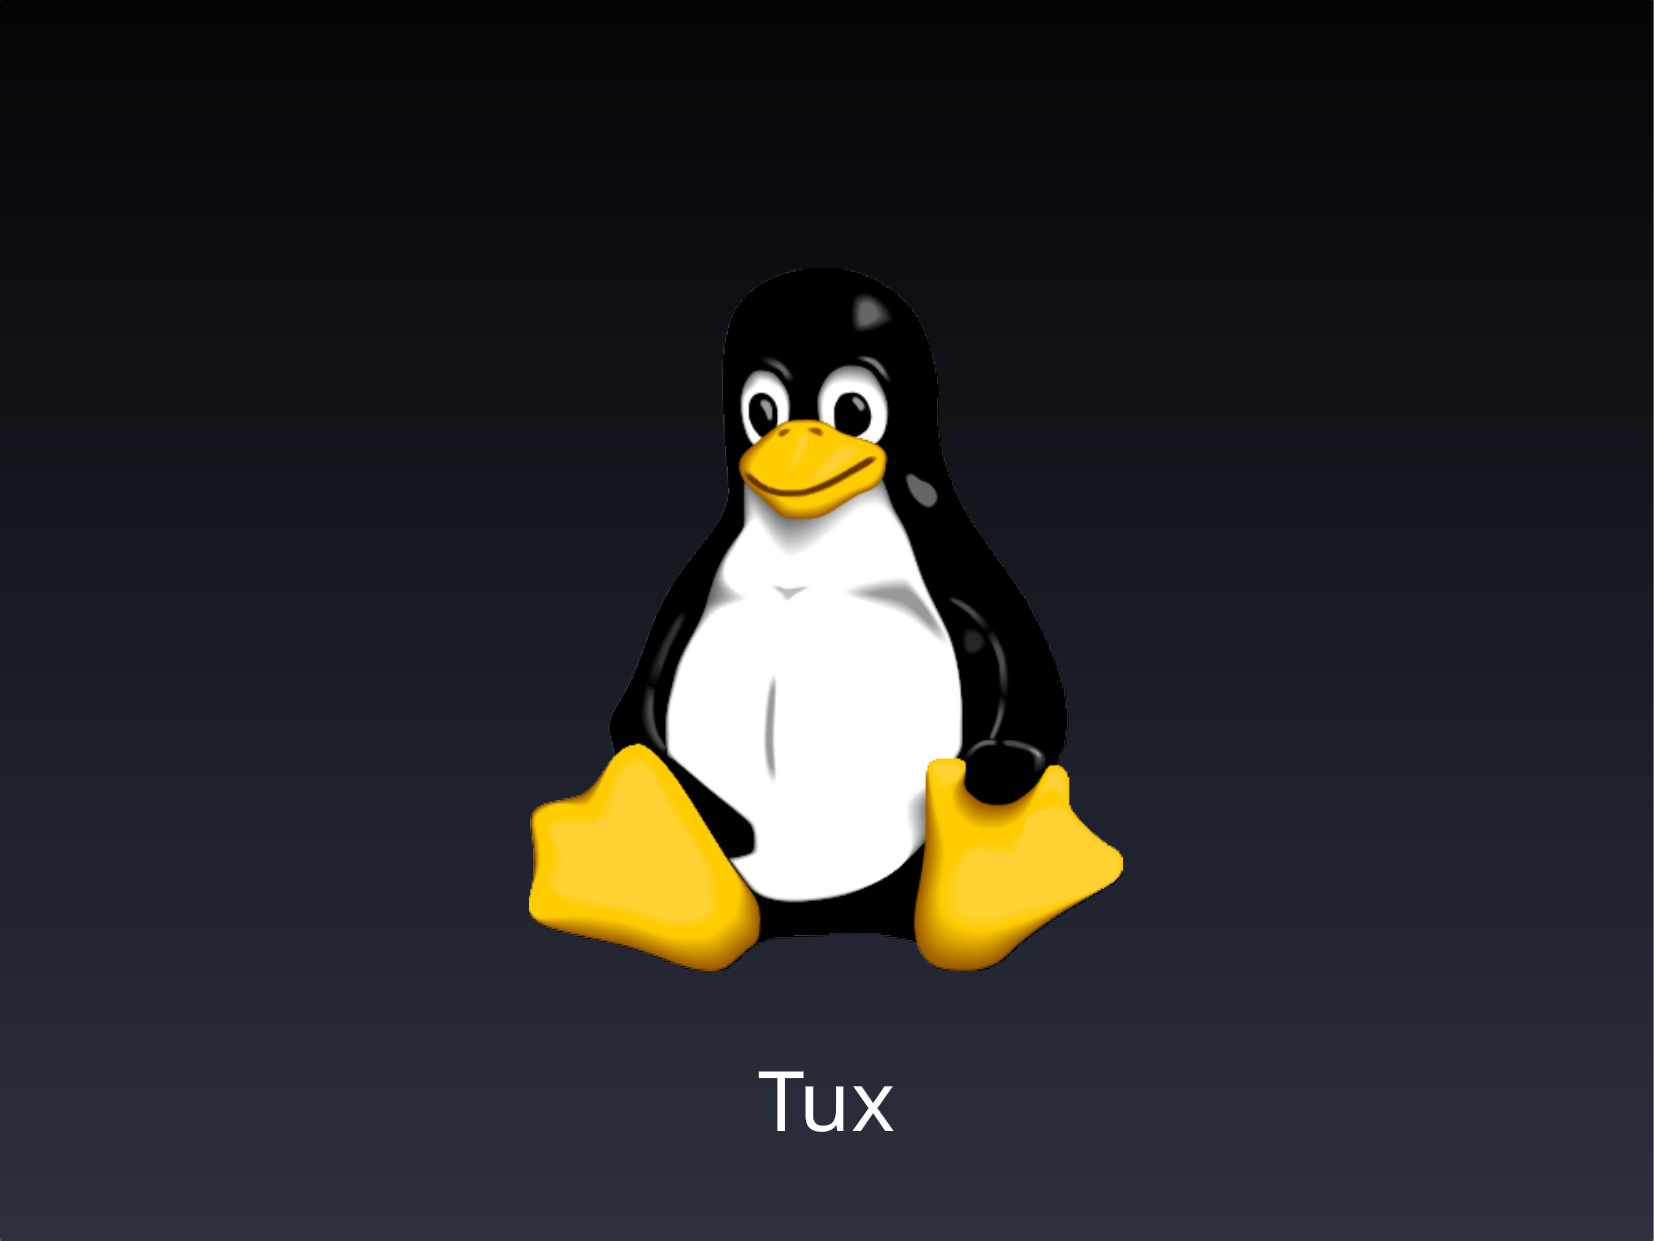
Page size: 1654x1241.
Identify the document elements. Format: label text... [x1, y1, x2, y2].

picture [0, 0, 1654, 1241]
text_box Tux [206, 1034, 1447, 1145]
